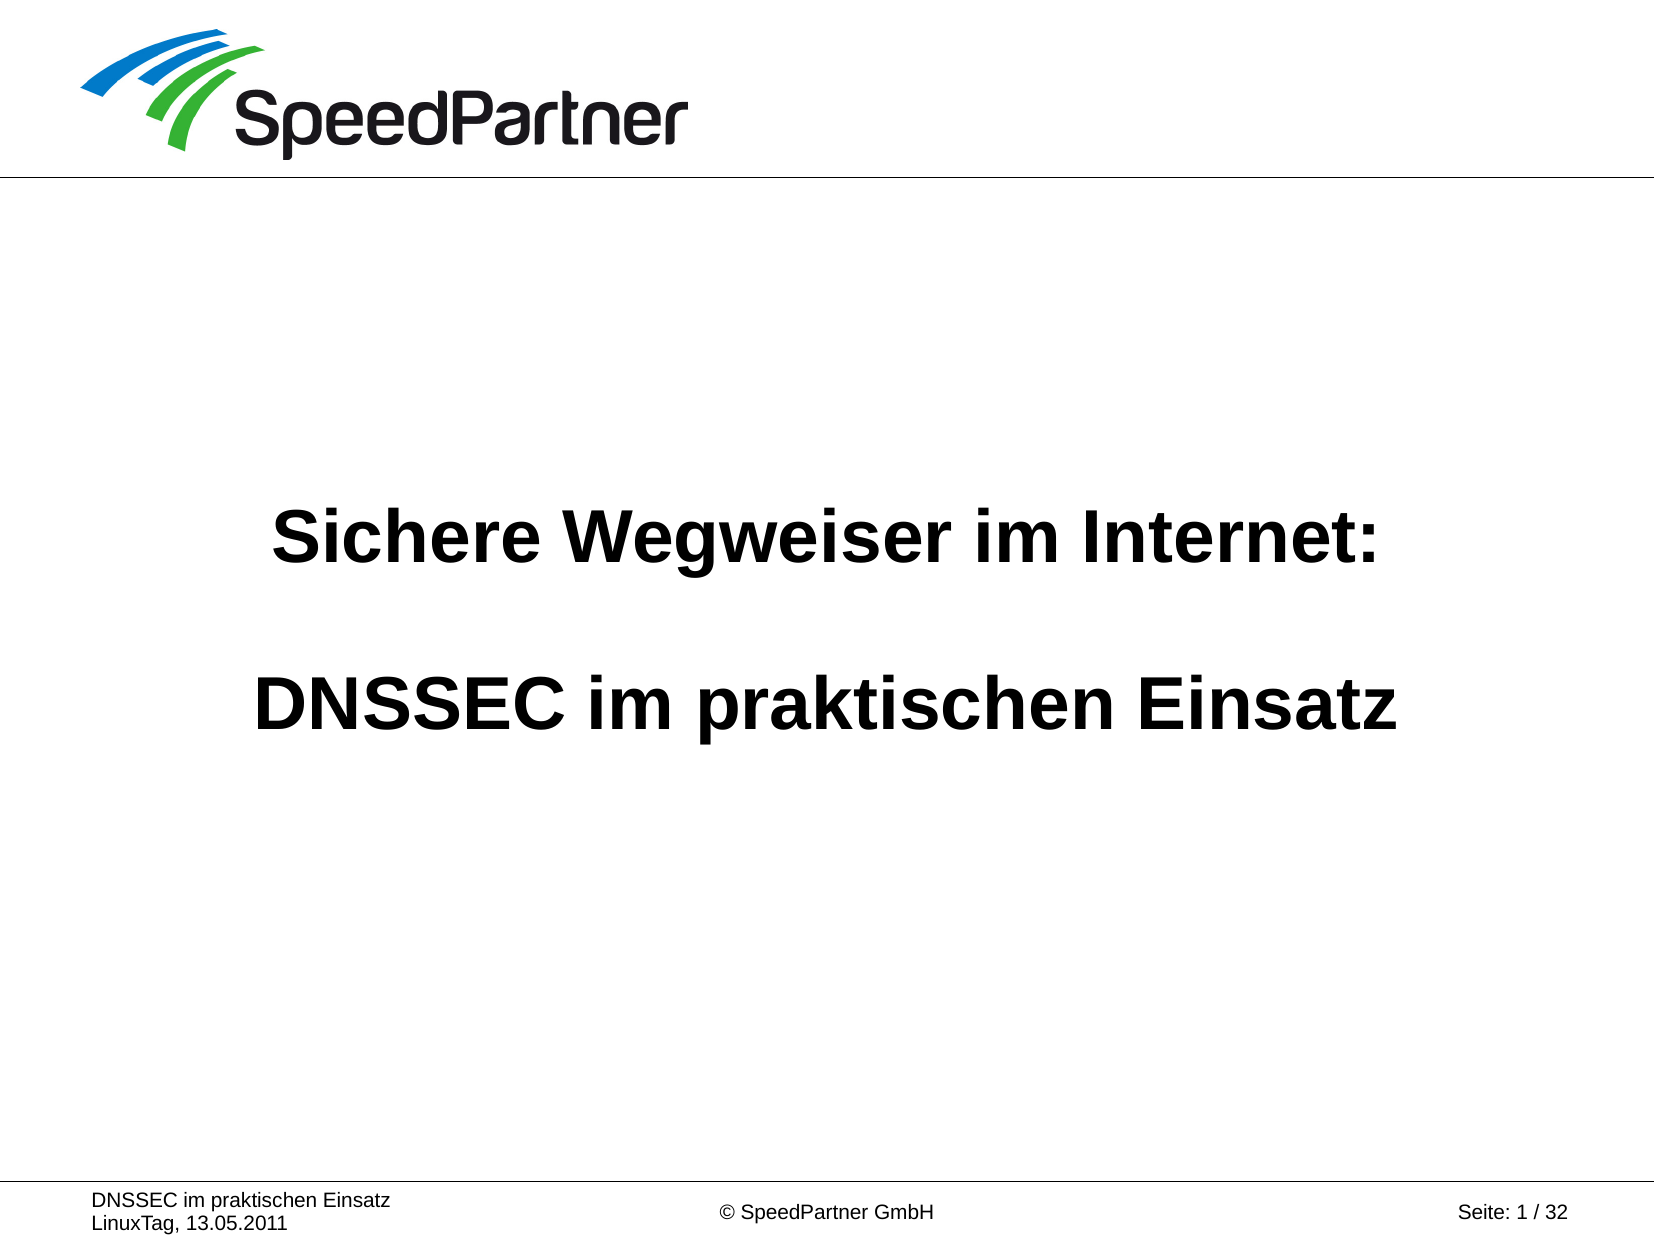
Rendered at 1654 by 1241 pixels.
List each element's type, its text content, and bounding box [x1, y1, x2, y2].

title Sichere Wegweiser im Internet: DNSSEC im praktischen Einsatz [0, 0, 1654, 1241]
